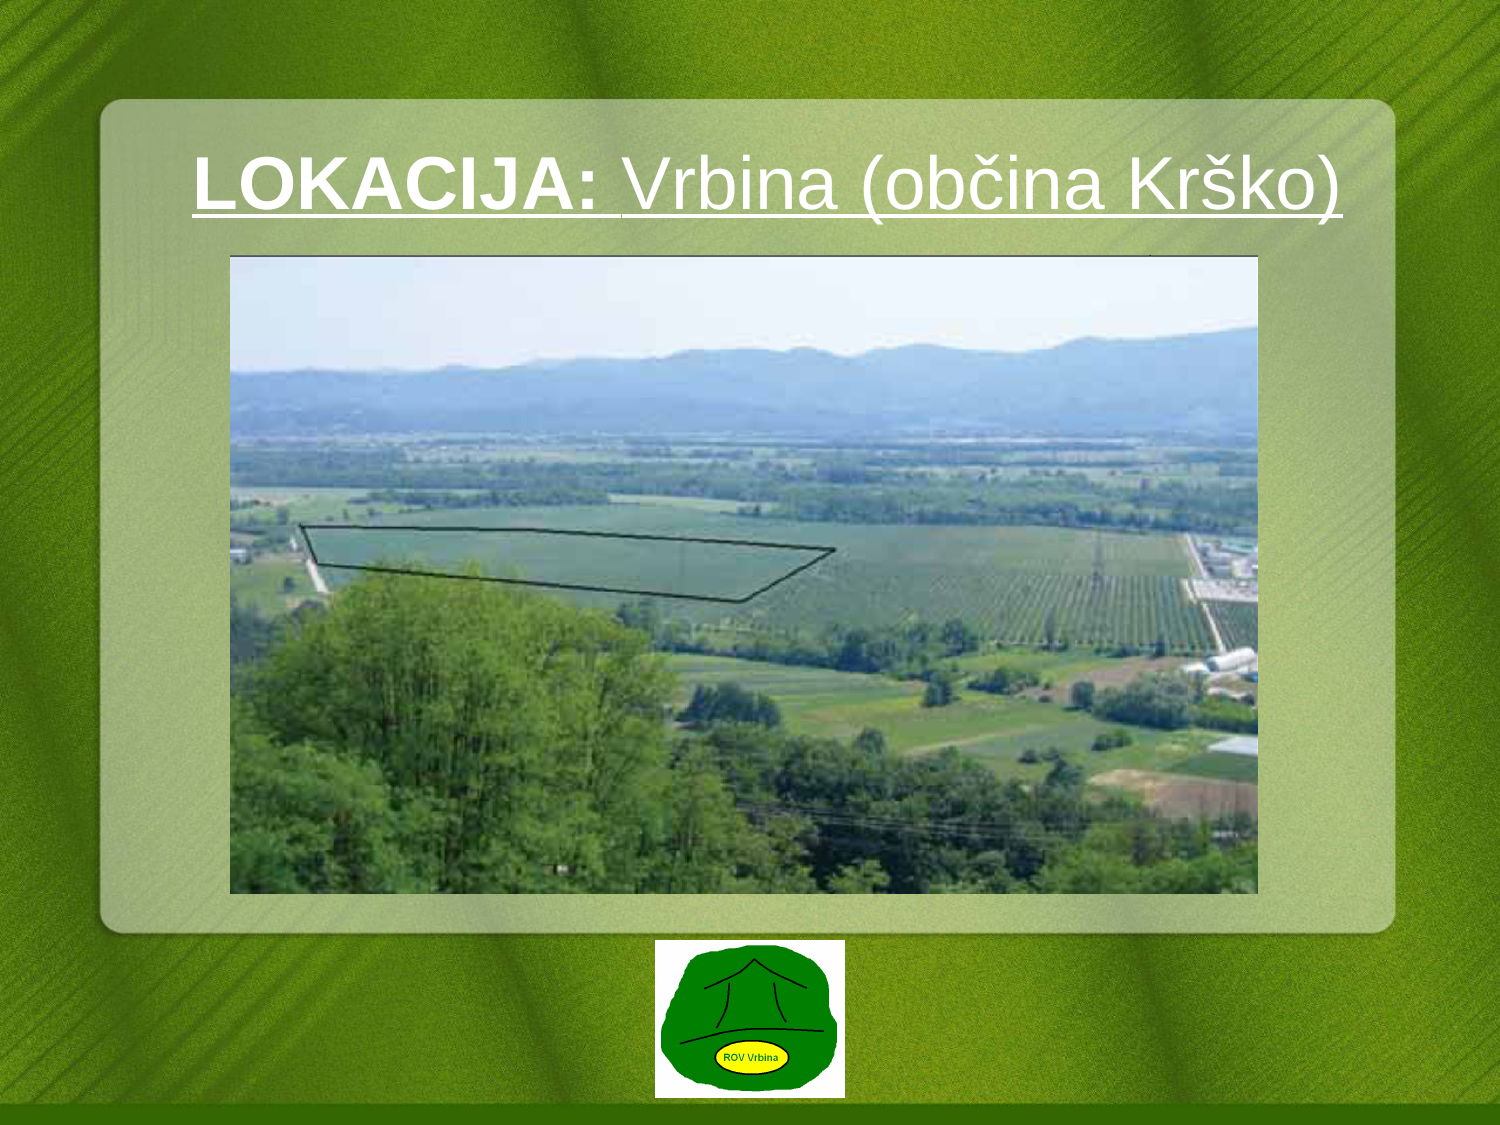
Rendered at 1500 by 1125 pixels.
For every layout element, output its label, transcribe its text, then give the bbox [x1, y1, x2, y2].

picture [655, 940, 845, 1098]
text_box LOKACIJA: Vrbina (občina Krško) [123, 125, 1377, 235]
text_box [0, 0, 1500, 1125]
picture [230, 255, 1258, 894]
